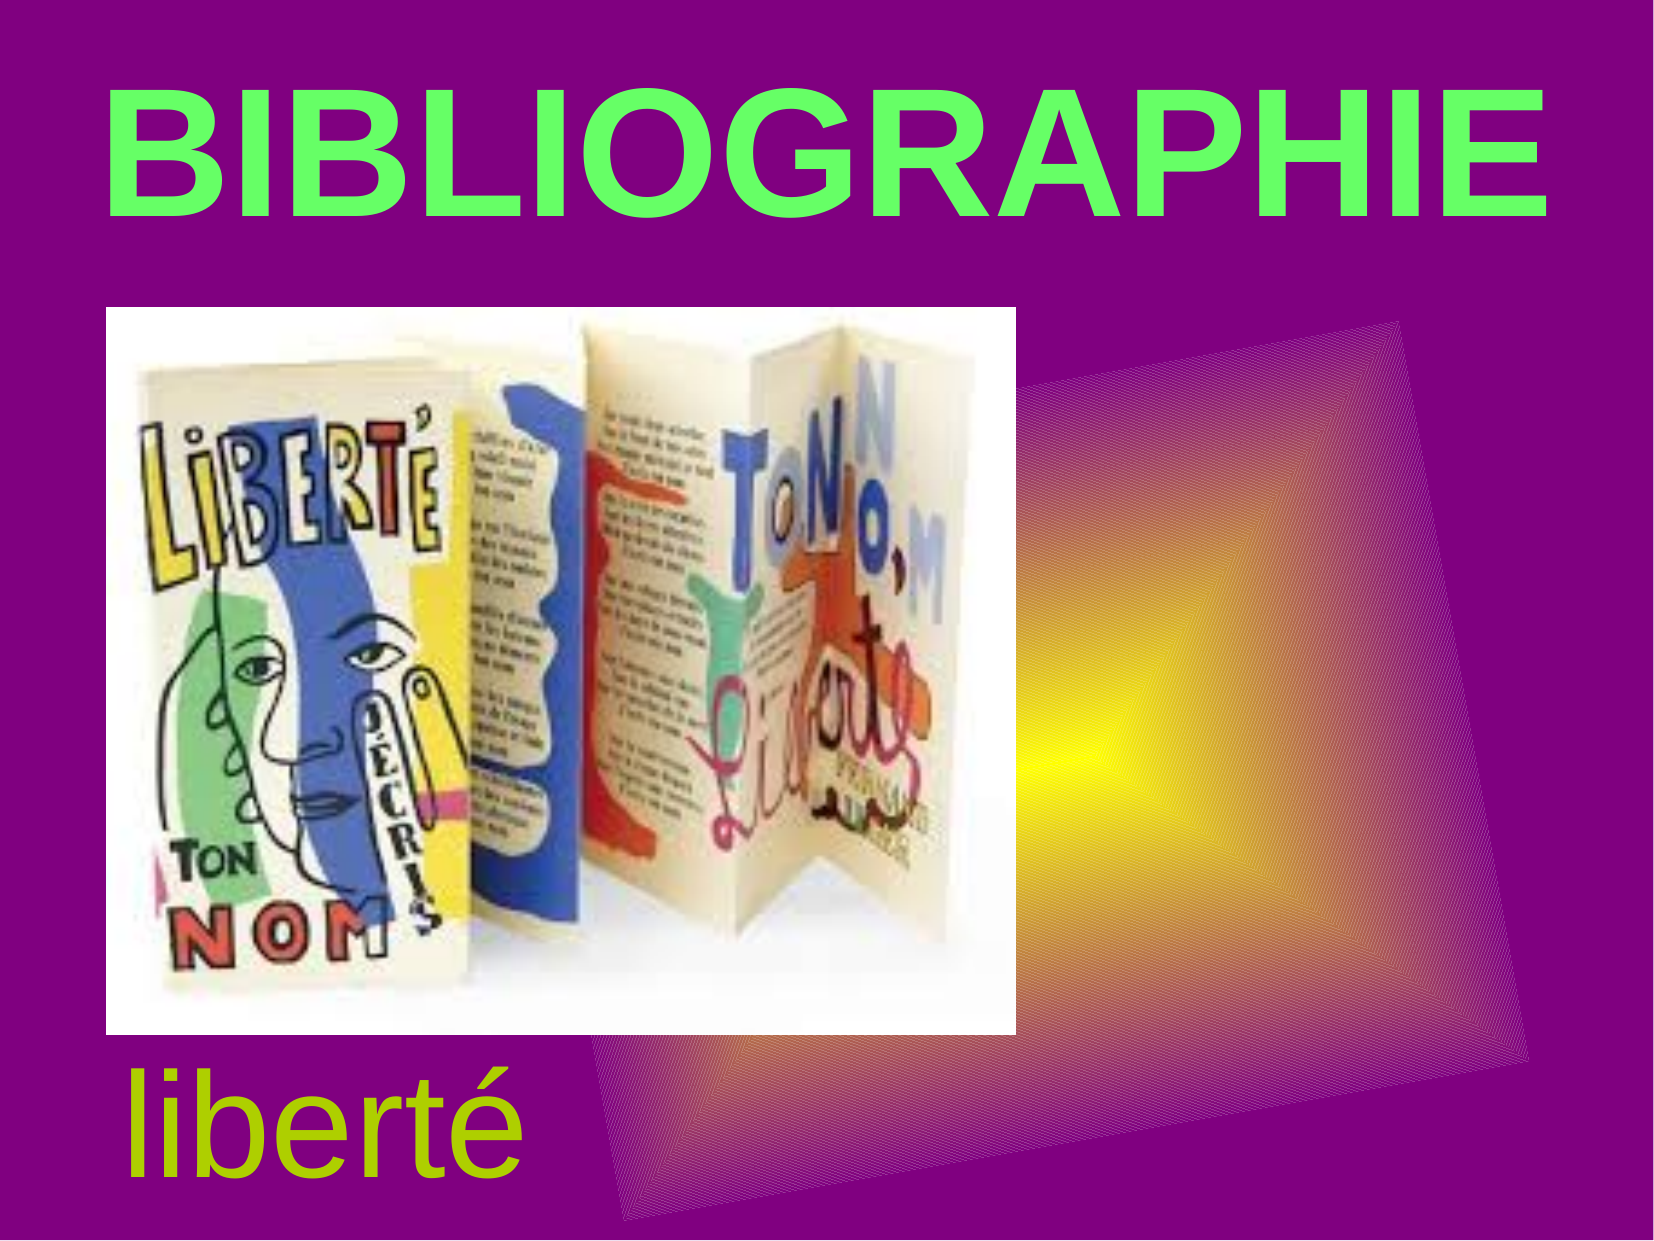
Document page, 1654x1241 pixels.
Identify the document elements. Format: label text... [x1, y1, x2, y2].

text_box liberté [106, 1034, 1040, 1218]
title BIBLIOGRAPHIE [82, 49, 1571, 257]
picture [106, 307, 1016, 1034]
